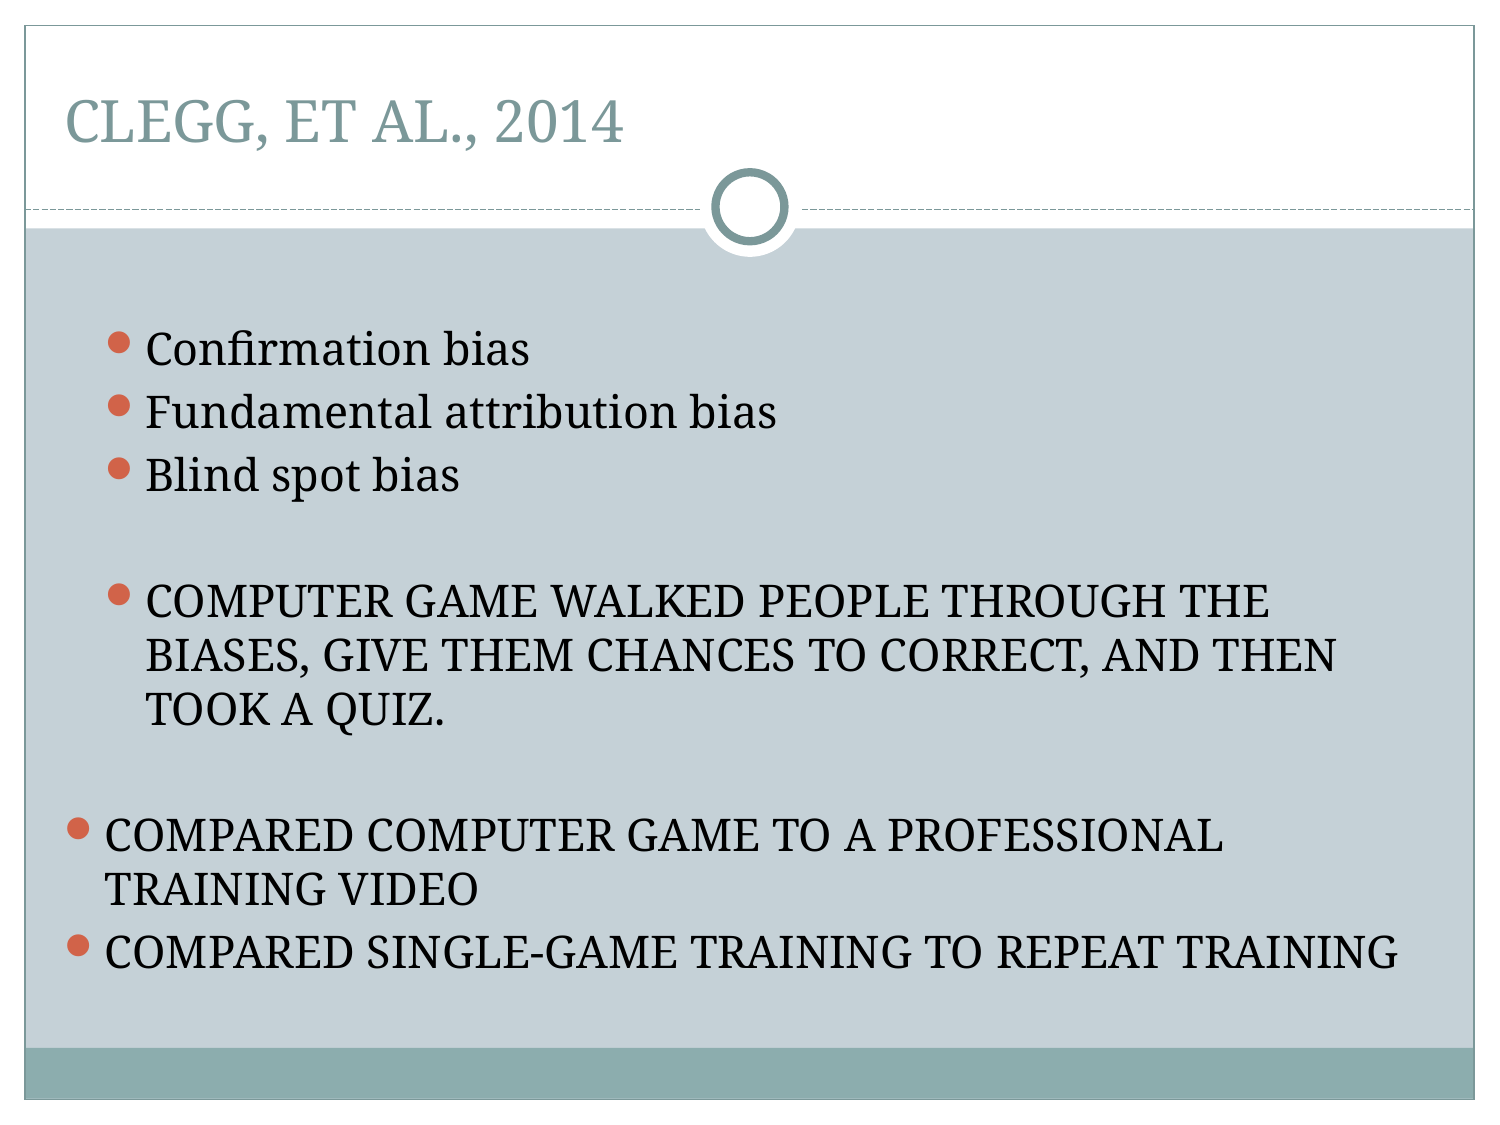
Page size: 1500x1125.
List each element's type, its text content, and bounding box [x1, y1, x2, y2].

list Confirmation bias Fundamental attribution bias Blind spot bias COMPUTER GAME WALKED PEOPLE THROUGH THE BIASES, GIVE THEM CHANCES TO CORRECT, AND THEN TOOK A QUIZ. COMPARED COMPUTER GAME TO A PROFESSIONAL TRAINING VIDEO COMPARED SINGLE-GAME TRAINING TO REPEAT TRAINING [49, 250, 1445, 1001]
title CLEGG, ET AL., 2014 [49, 37, 1450, 162]
